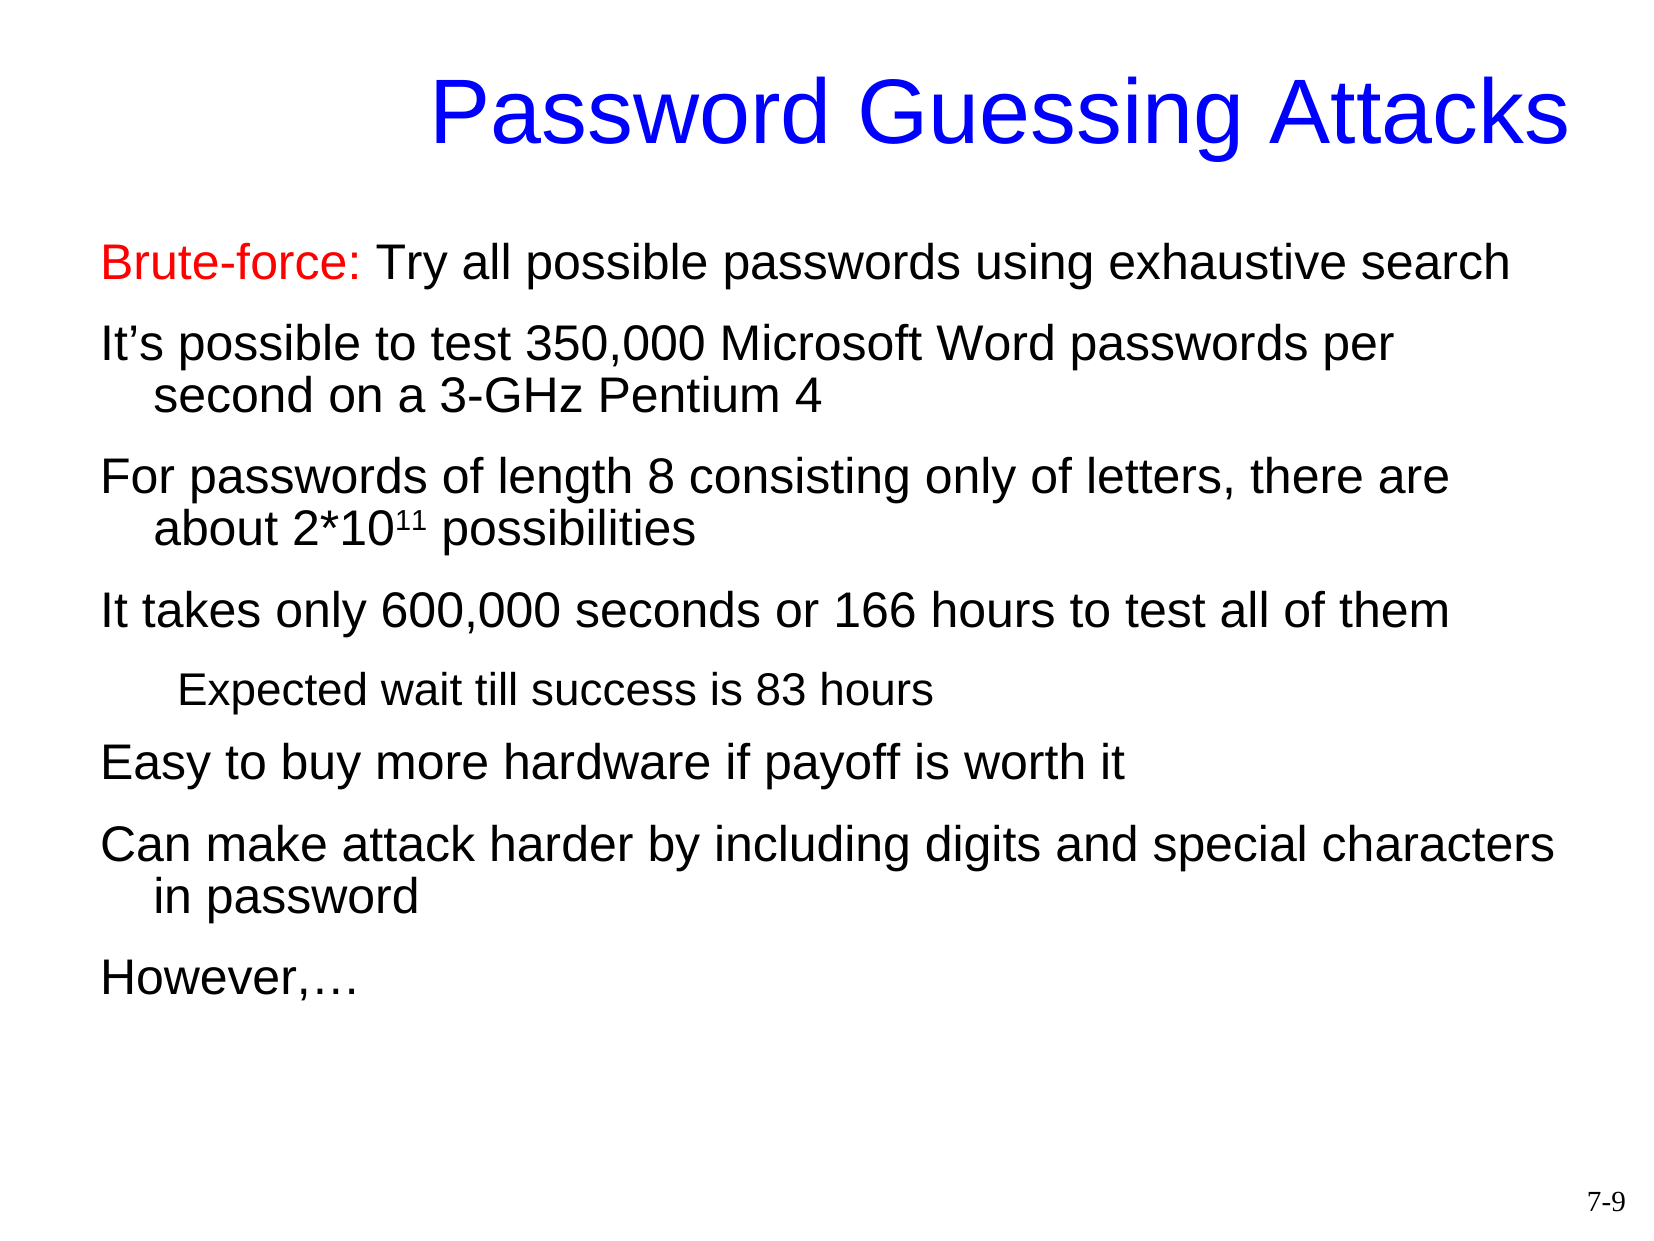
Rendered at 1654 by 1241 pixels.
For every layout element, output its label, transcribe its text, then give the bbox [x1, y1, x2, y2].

title Password Guessing Attacks [84, 11, 1573, 218]
list Brute-force: Try all possible passwords using exhaustive search It’s possible to test 350,000 Microsoft Word passwords per second on a 3-GHz Pentium 4 For passwords of length 8 consisting only of letters, there are about 2*1011 possibilities It takes only 600,000 seconds or 166 hours to test all of them Expected wait till success is 83 hours Easy to buy more hardware if payoff is worth it Can make attack harder by including digits and special characters in password However,… [82, 237, 1571, 1170]
